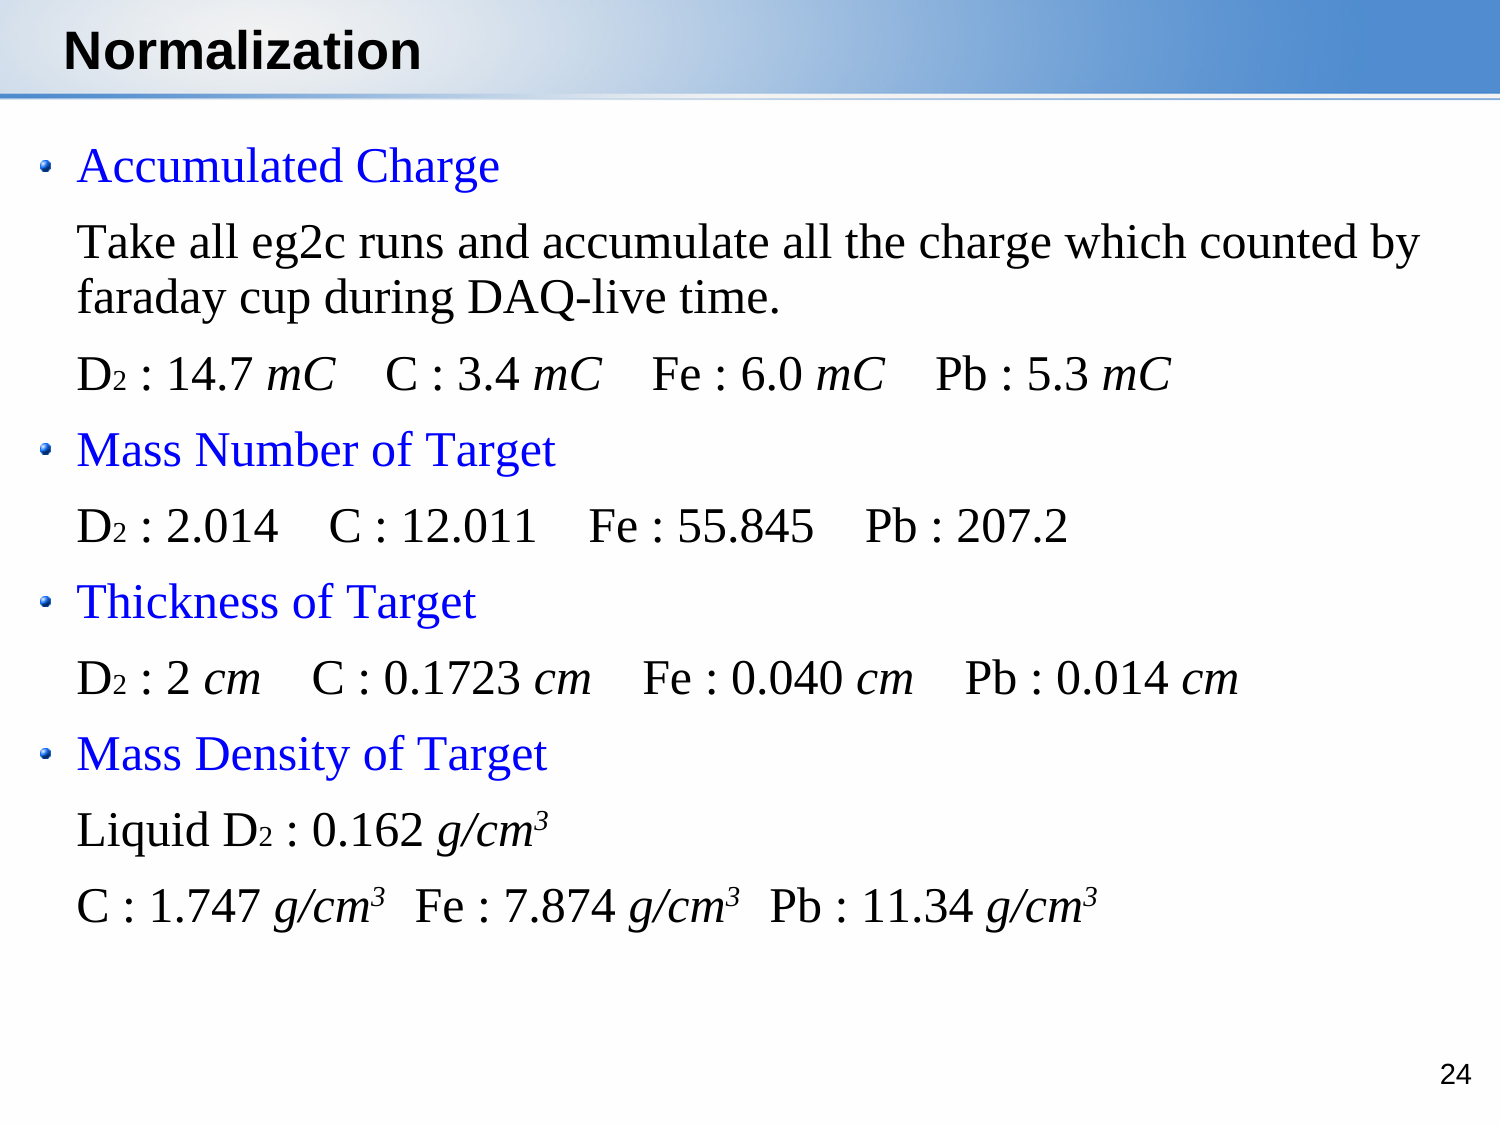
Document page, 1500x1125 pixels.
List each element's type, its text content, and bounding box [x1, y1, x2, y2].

picture [0, 0, 1500, 1125]
list Accumulated Charge Take all eg2c runs and accumulate all the charge which counted by faraday cup during DAQ-live time. D2 : 14.7 mC C : 3.4 mC Fe : 6.0 mC Pb : 5.3 mC Mass Number of Target D2 : 2.014 C : 12.011 Fe : 55.845 Pb : 207.2 Thickness of Target D2 : 2 cm C : 0.1723 cm Fe : 0.040 cm Pb : 0.014 cm Mass Density of Target Liquid D2 : 0.162 g/cm3 C : 1.747 g/cm3 Fe : 7.874 g/cm3 Pb : 11.34 g/cm3 [40, 138, 1439, 1114]
title Normalization [49, 12, 1463, 94]
